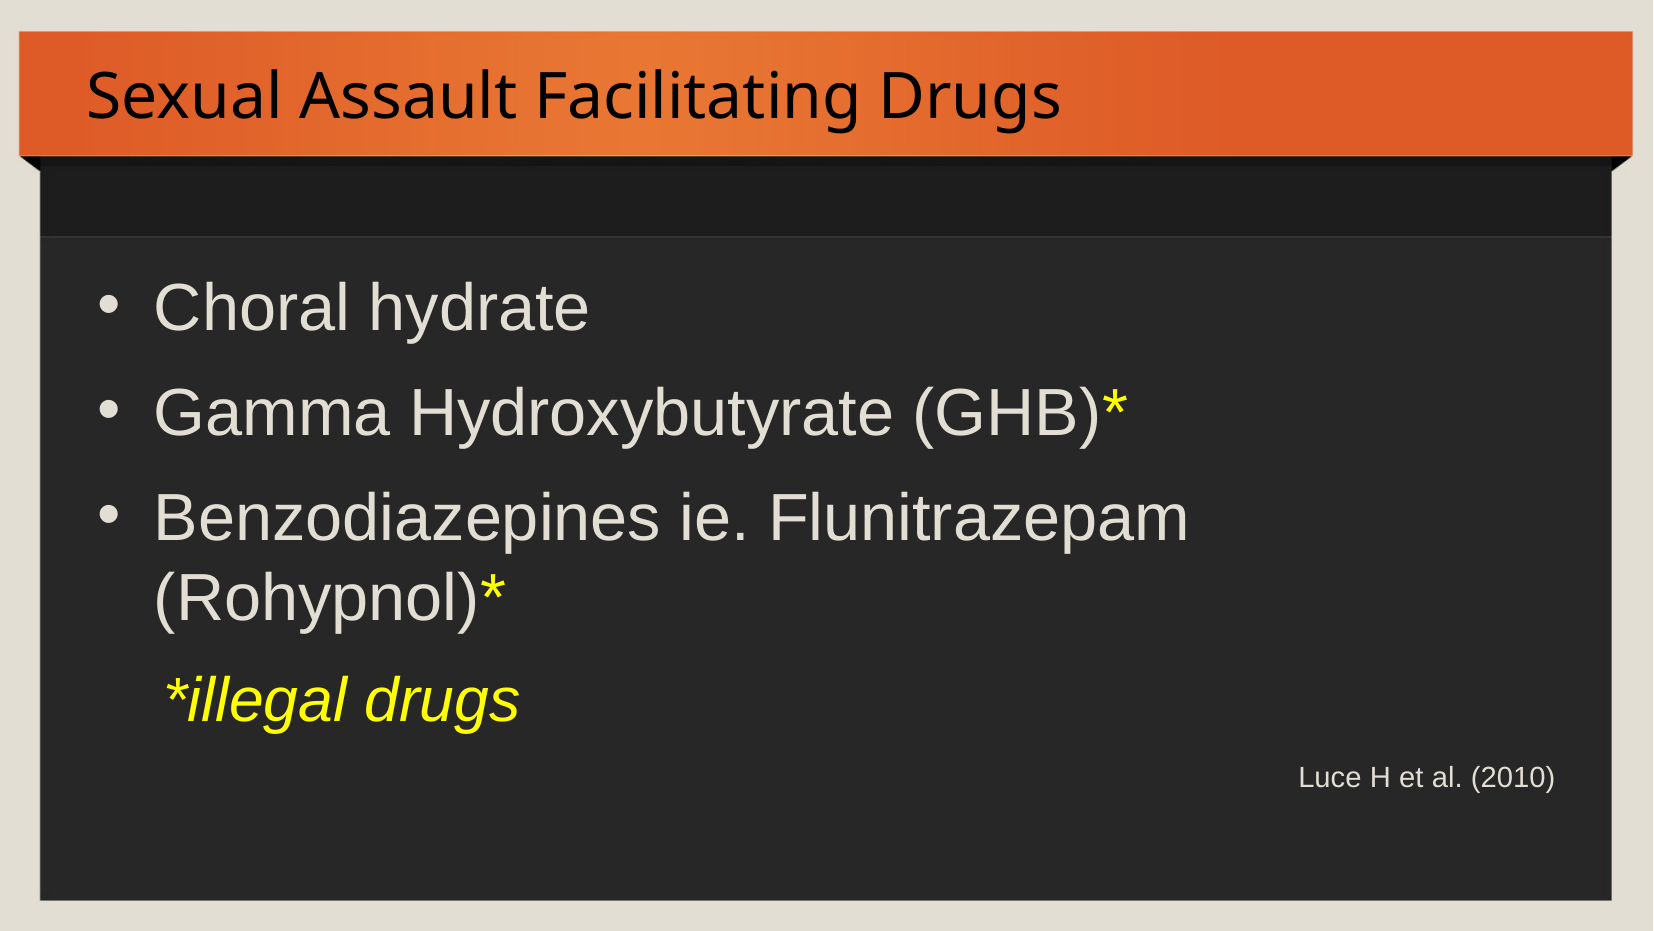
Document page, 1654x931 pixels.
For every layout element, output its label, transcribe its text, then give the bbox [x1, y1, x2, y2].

picture [0, 0, 1654, 931]
title Sexual Assault Facilitating Drugs [71, 46, 1597, 140]
list Choral hydrate Gamma Hydroxybutyrate (GHB)* Benzodiazepines ie. Flunitrazepam (Rohypnol)* *illegal drugs Luce H et al. (2010) [82, 255, 1571, 831]
